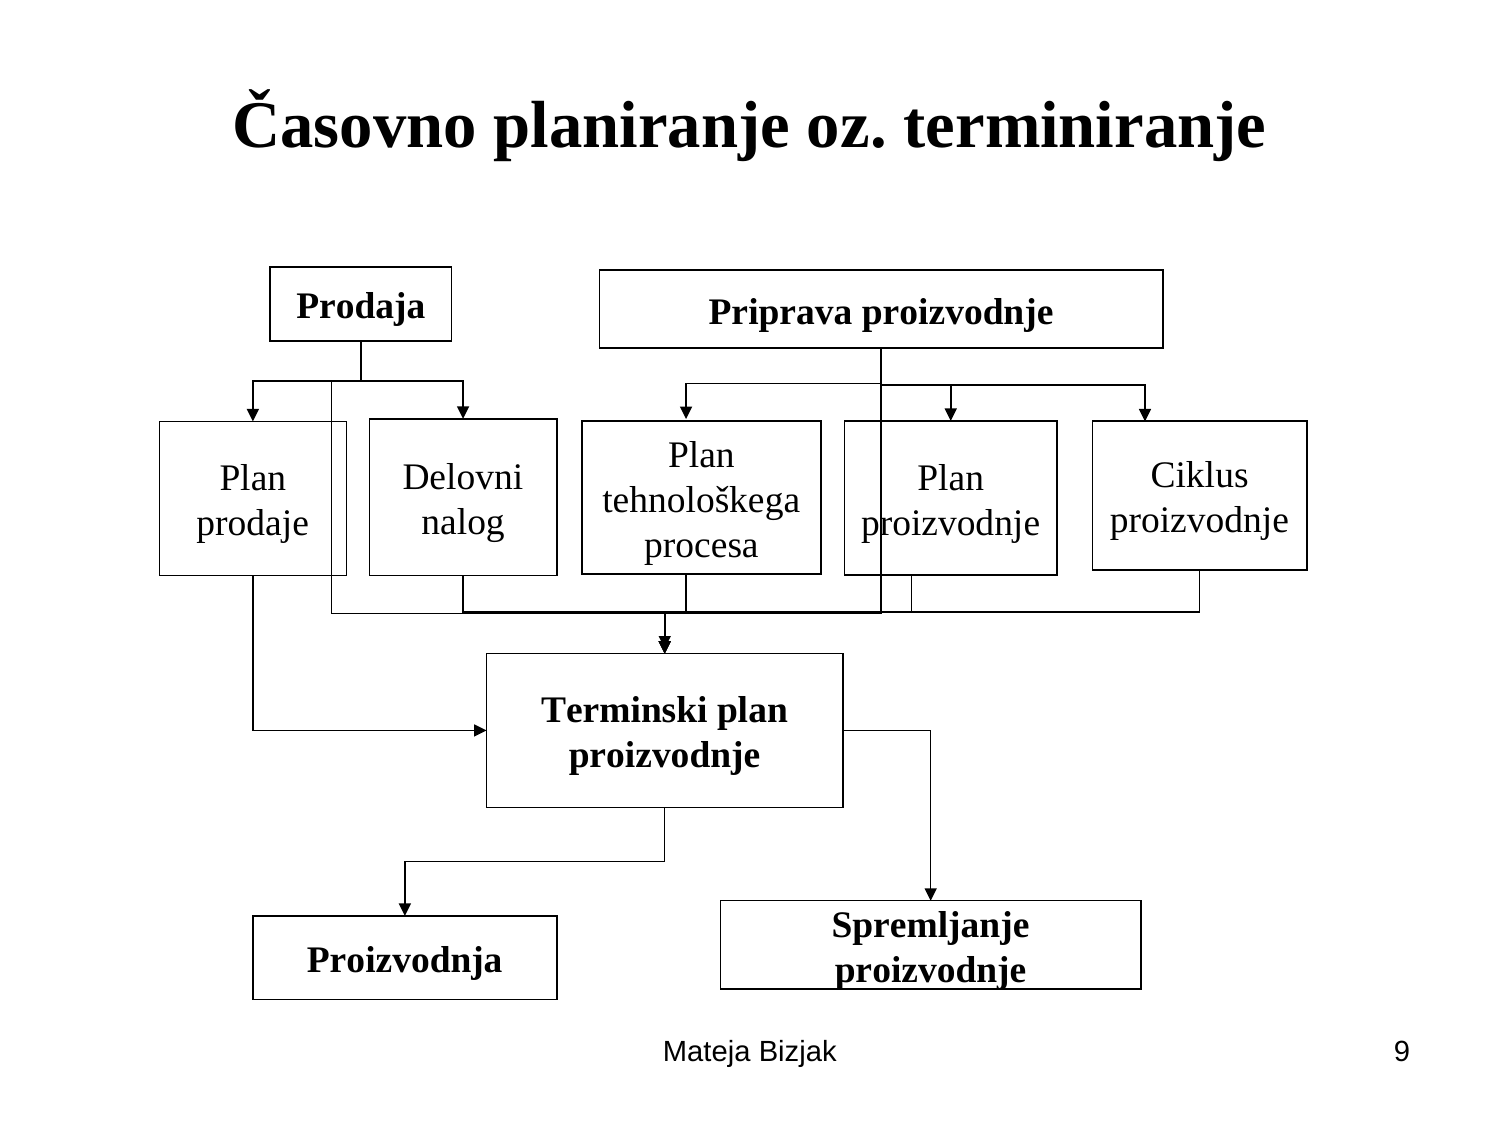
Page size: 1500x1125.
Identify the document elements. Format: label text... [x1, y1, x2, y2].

text_box Delovni nalog [369, 418, 557, 576]
text_box Plan proizvodnje [844, 420, 880, 575]
text_box Plan prodaje [333, 421, 347, 576]
text_box Plan tehnološkega procesa [582, 420, 821, 575]
text_box Plan prodaje [159, 421, 331, 576]
text_box Prodaja [270, 267, 452, 341]
title Časovno planiranje oz. terminiranje [75, 45, 1426, 197]
text_box <number> [1074, 1024, 1426, 1103]
text_box Terminski plan proizvodnje [486, 653, 843, 808]
text_box Mateja Bizjak [512, 1024, 988, 1103]
text_box Priprava proizvodnje [599, 270, 1163, 349]
text_box Spremljanje proizvodnje [720, 900, 1142, 990]
text_box Plan proizvodnje [882, 420, 1058, 575]
text_box Ciklus proizvodnje [1092, 420, 1307, 571]
text_box Proizvodnja [252, 915, 557, 1000]
